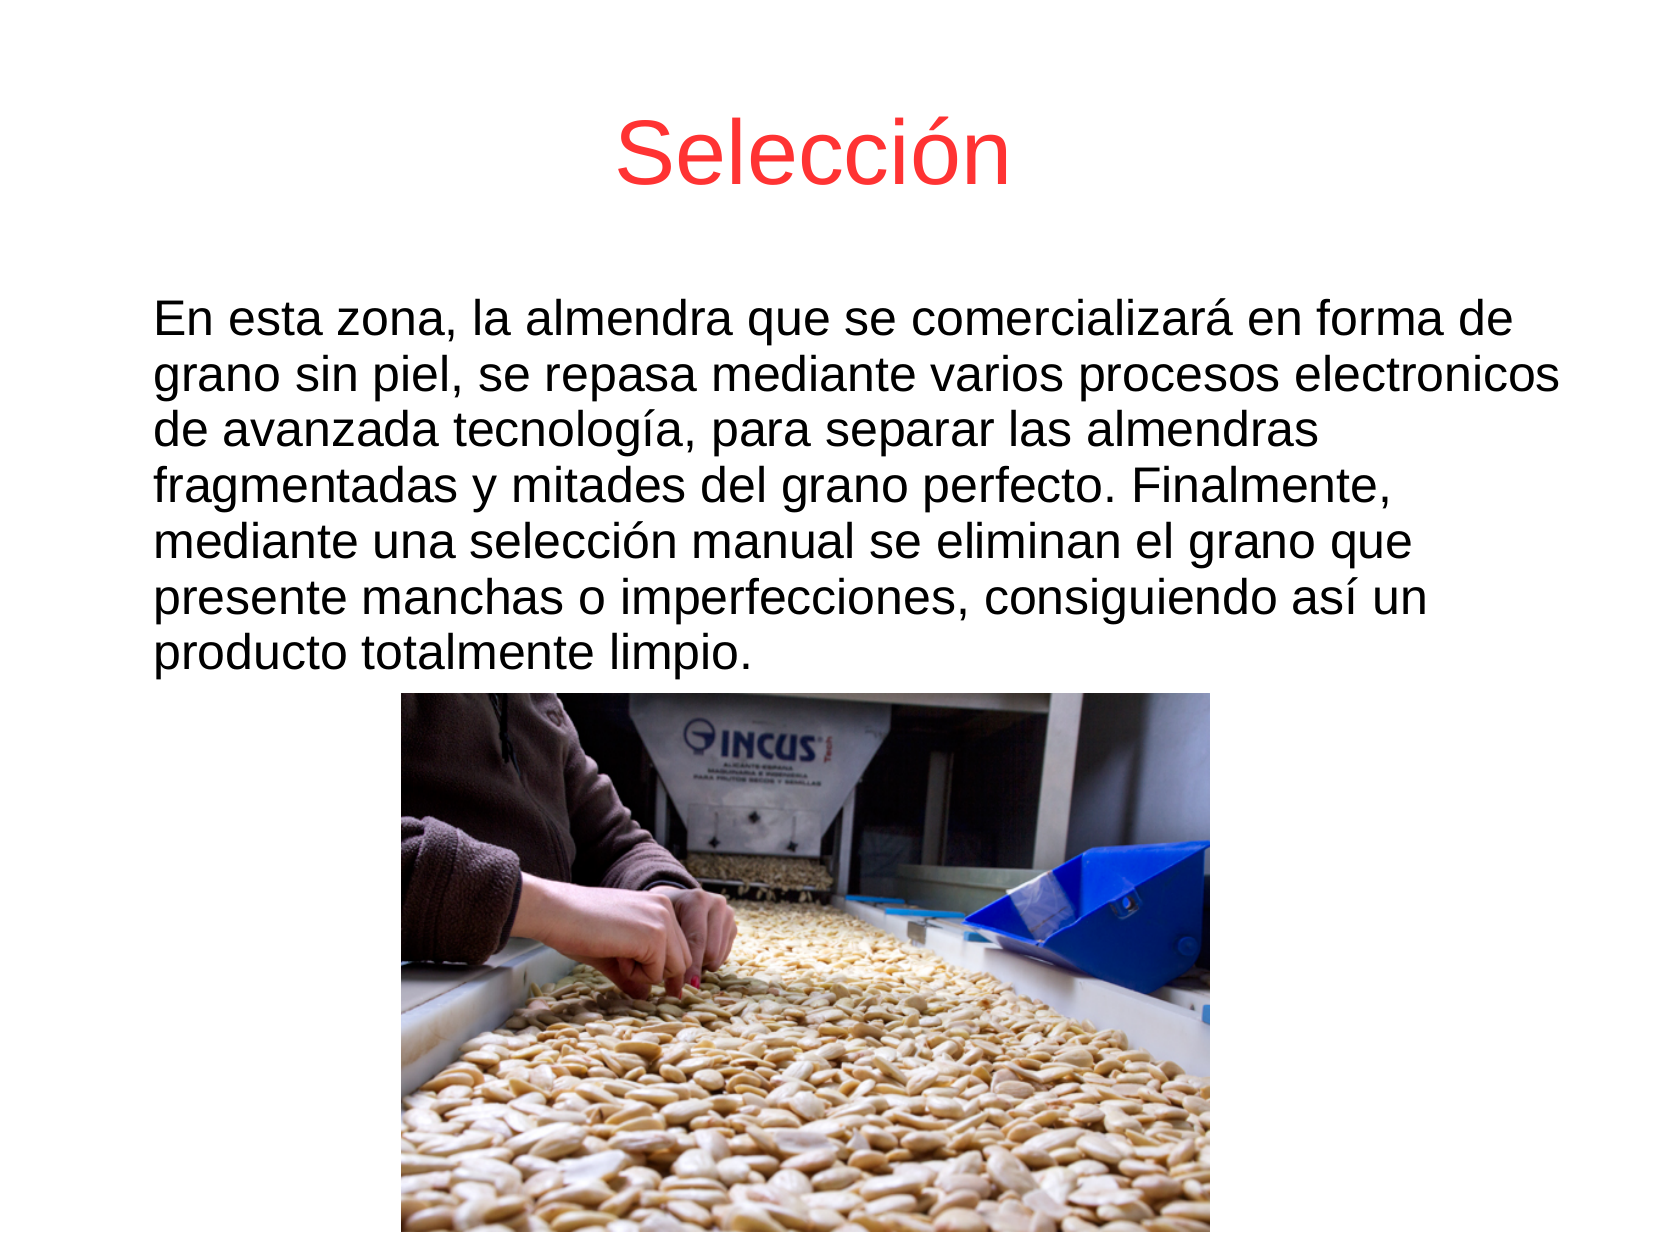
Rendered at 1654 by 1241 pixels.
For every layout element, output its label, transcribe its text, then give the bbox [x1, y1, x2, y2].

title Selección [82, 49, 1571, 257]
picture [401, 693, 1210, 1232]
list En esta zona, la almendra que se comercializará en forma de grano sin piel, se repasa mediante varios procesos electronicos de avanzada tecnología, para separar las almendras fragmentadas y mitades del grano perfecto. Finalmente, mediante una selección manual se eliminan el grano que presente manchas o imperfecciones, consiguiendo así un producto totalmente limpio. [82, 290, 1571, 1010]
